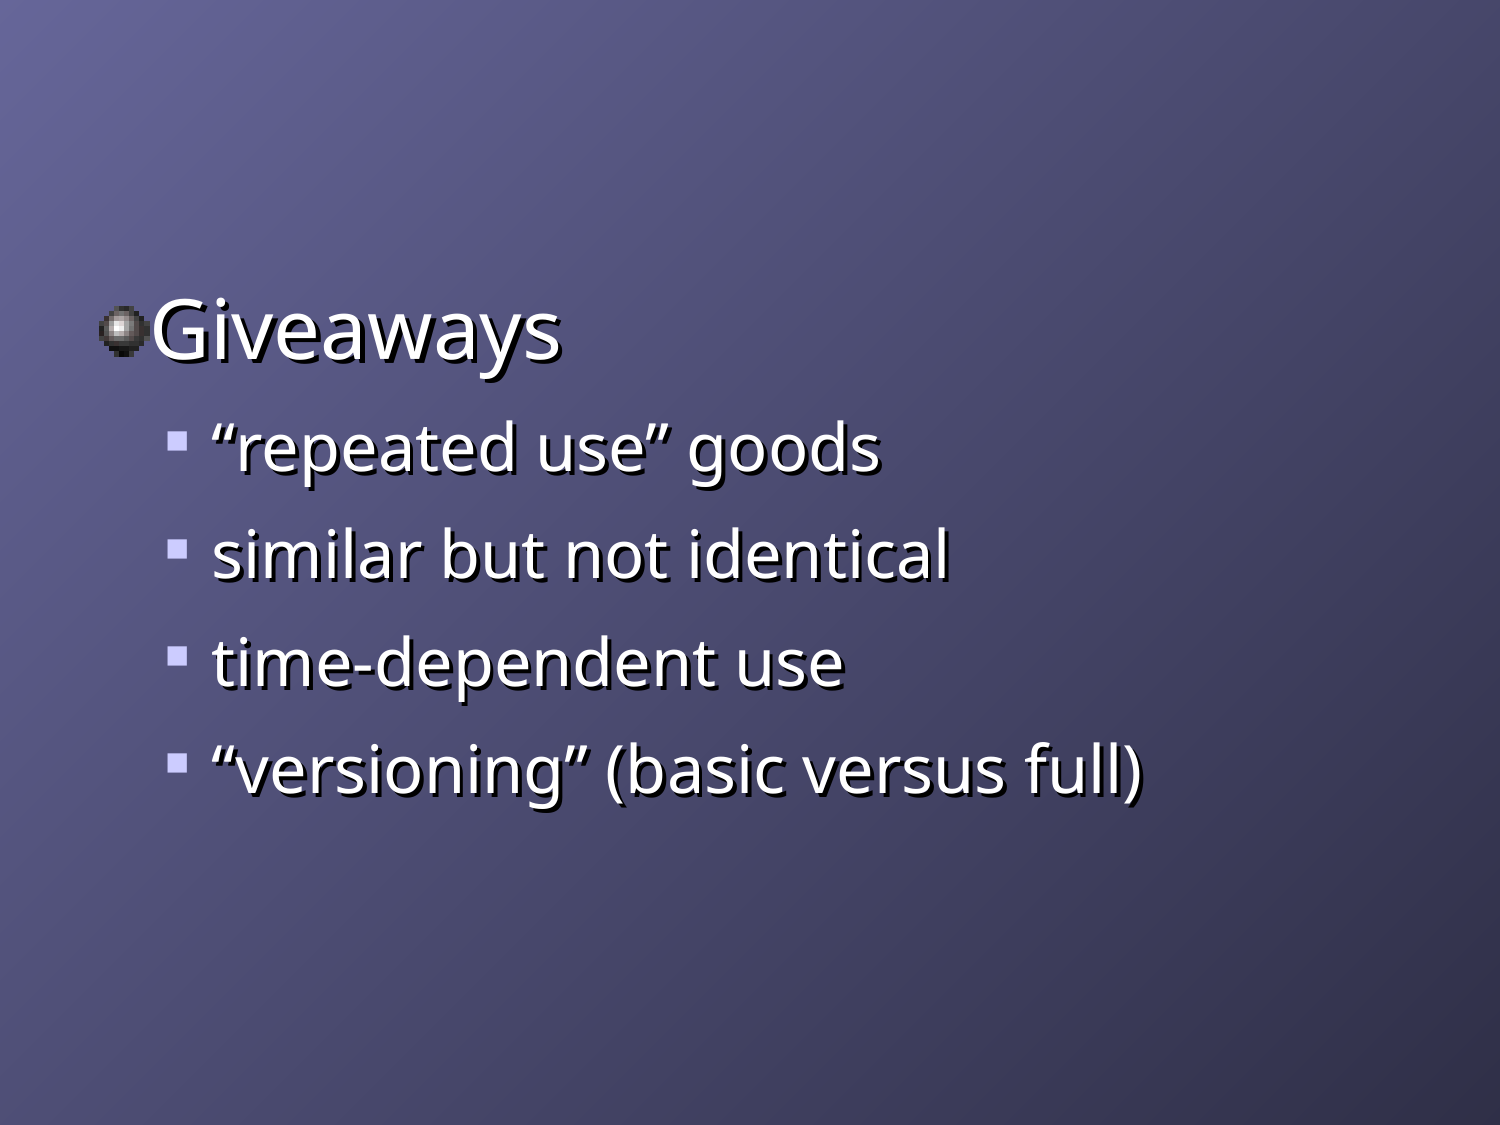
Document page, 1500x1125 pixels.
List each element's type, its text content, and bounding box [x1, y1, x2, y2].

list Giveaways “repeated use” goods similar but not identical time-dependent use “versioning” (basic versus full) [75, 262, 1426, 1006]
